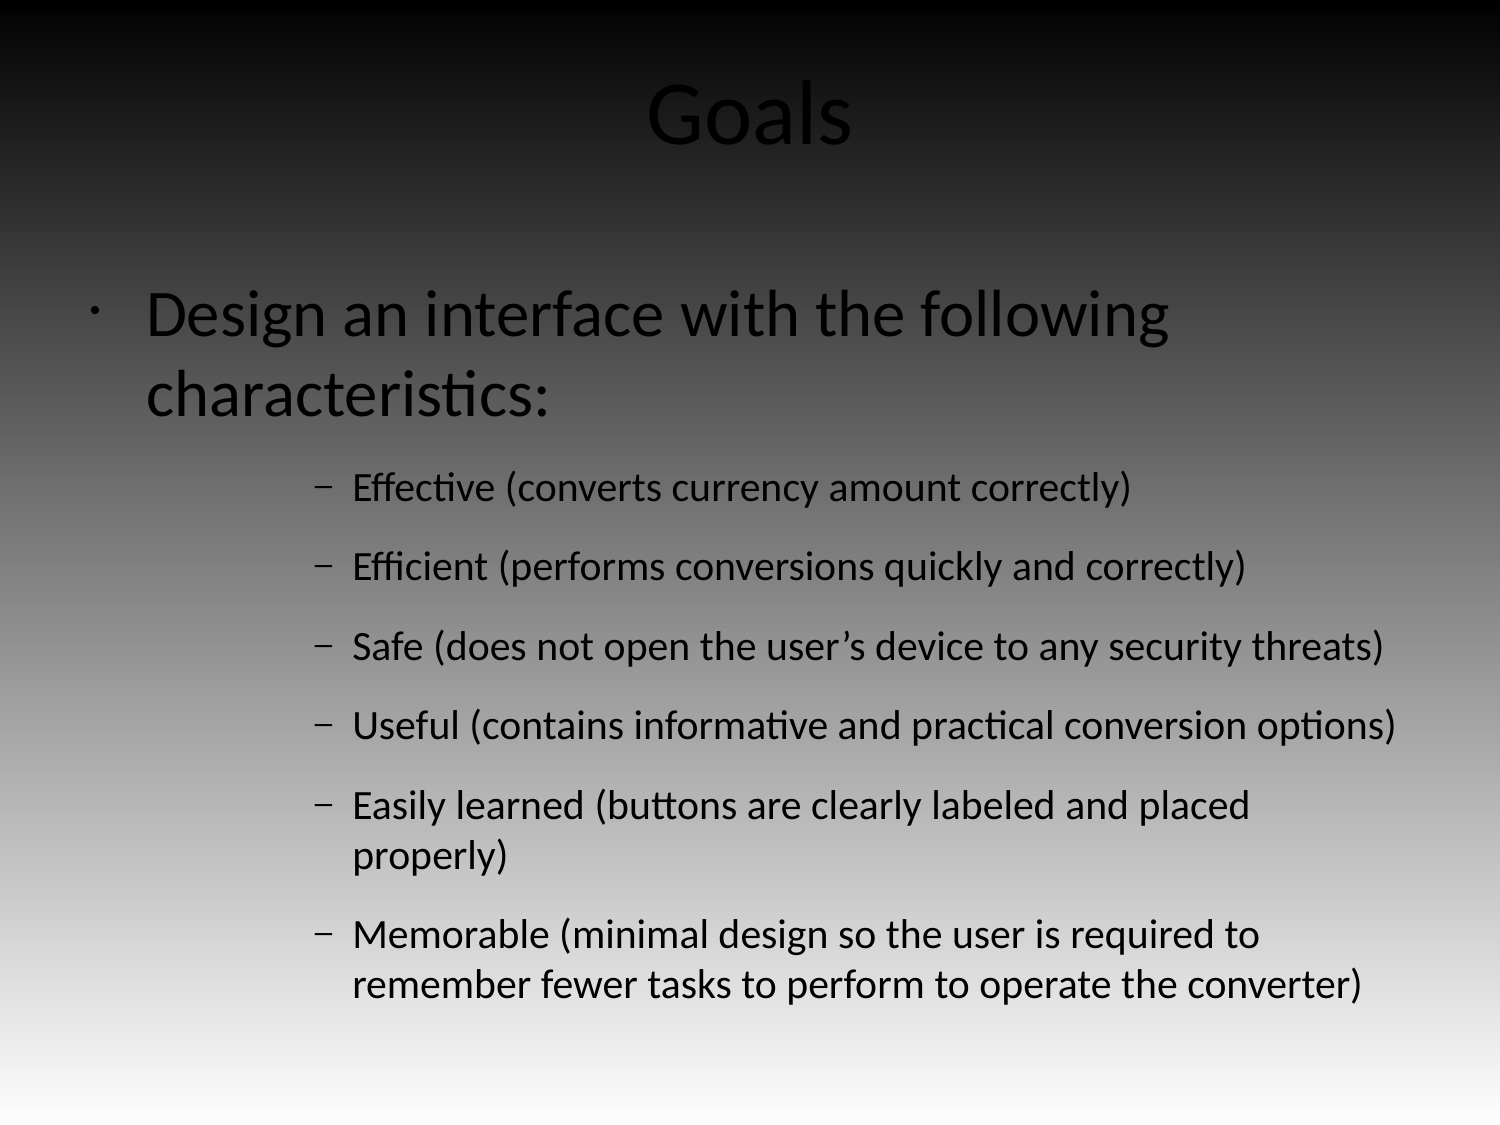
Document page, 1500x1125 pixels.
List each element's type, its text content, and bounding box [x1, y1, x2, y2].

title Goals [75, 45, 1425, 233]
list Design an interface with the following characteristics: Effective (converts currency amount correctly) Efficient (performs conversions quickly and correctly) Safe (does not open the user’s device to any security threats) Useful (contains informative and practical conversion options) Easily learned (buttons are clearly labeled and placed properly) Memorable (minimal design so the user is required to remember fewer tasks to perform to operate the converter) [75, 262, 1425, 1005]
